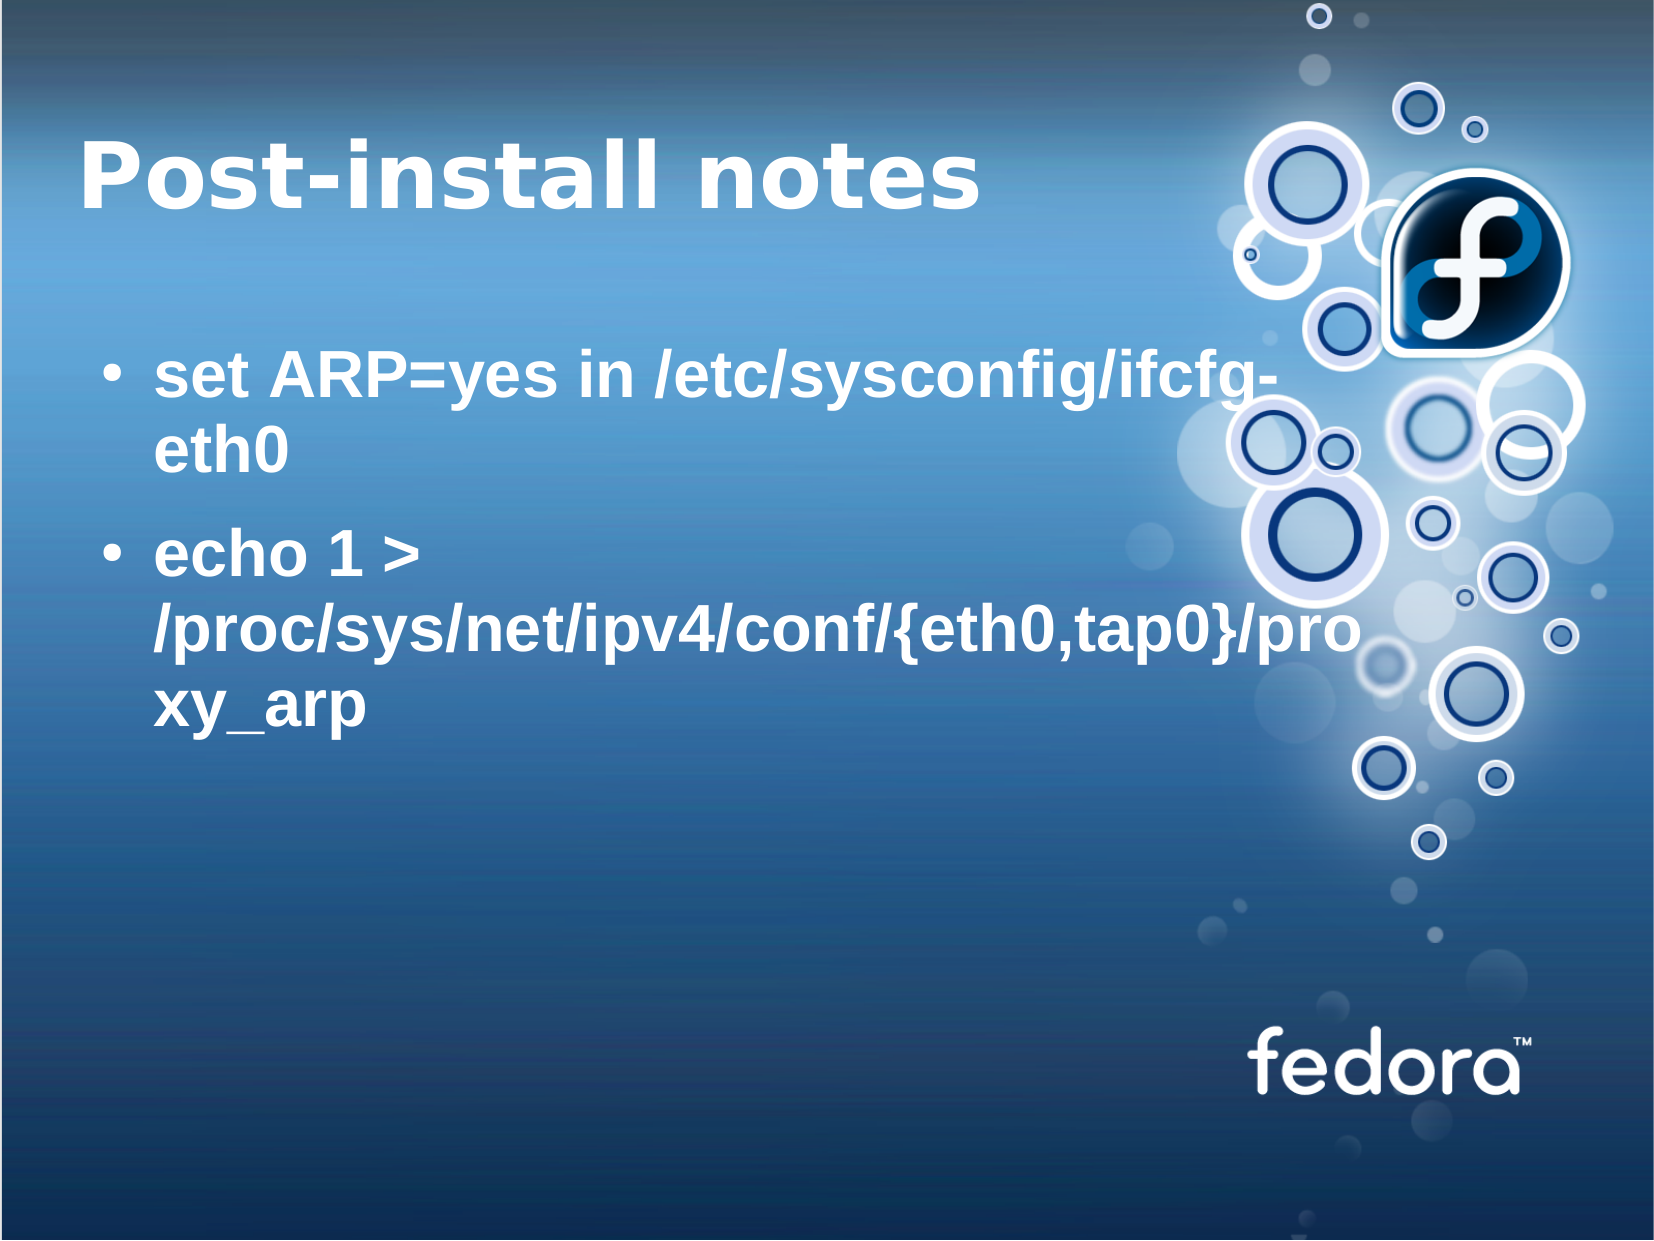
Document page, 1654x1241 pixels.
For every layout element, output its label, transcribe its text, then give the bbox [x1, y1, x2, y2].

picture [1, 0, 1654, 1240]
title Post-install notes [76, 73, 1565, 281]
list set ARP=yes in /etc/sysconfig/ifcfg-eth0 echo 1 > /proc/sys/net/ipv4/conf/{eth0,tap0}/proxy_arp [82, 337, 1388, 1156]
